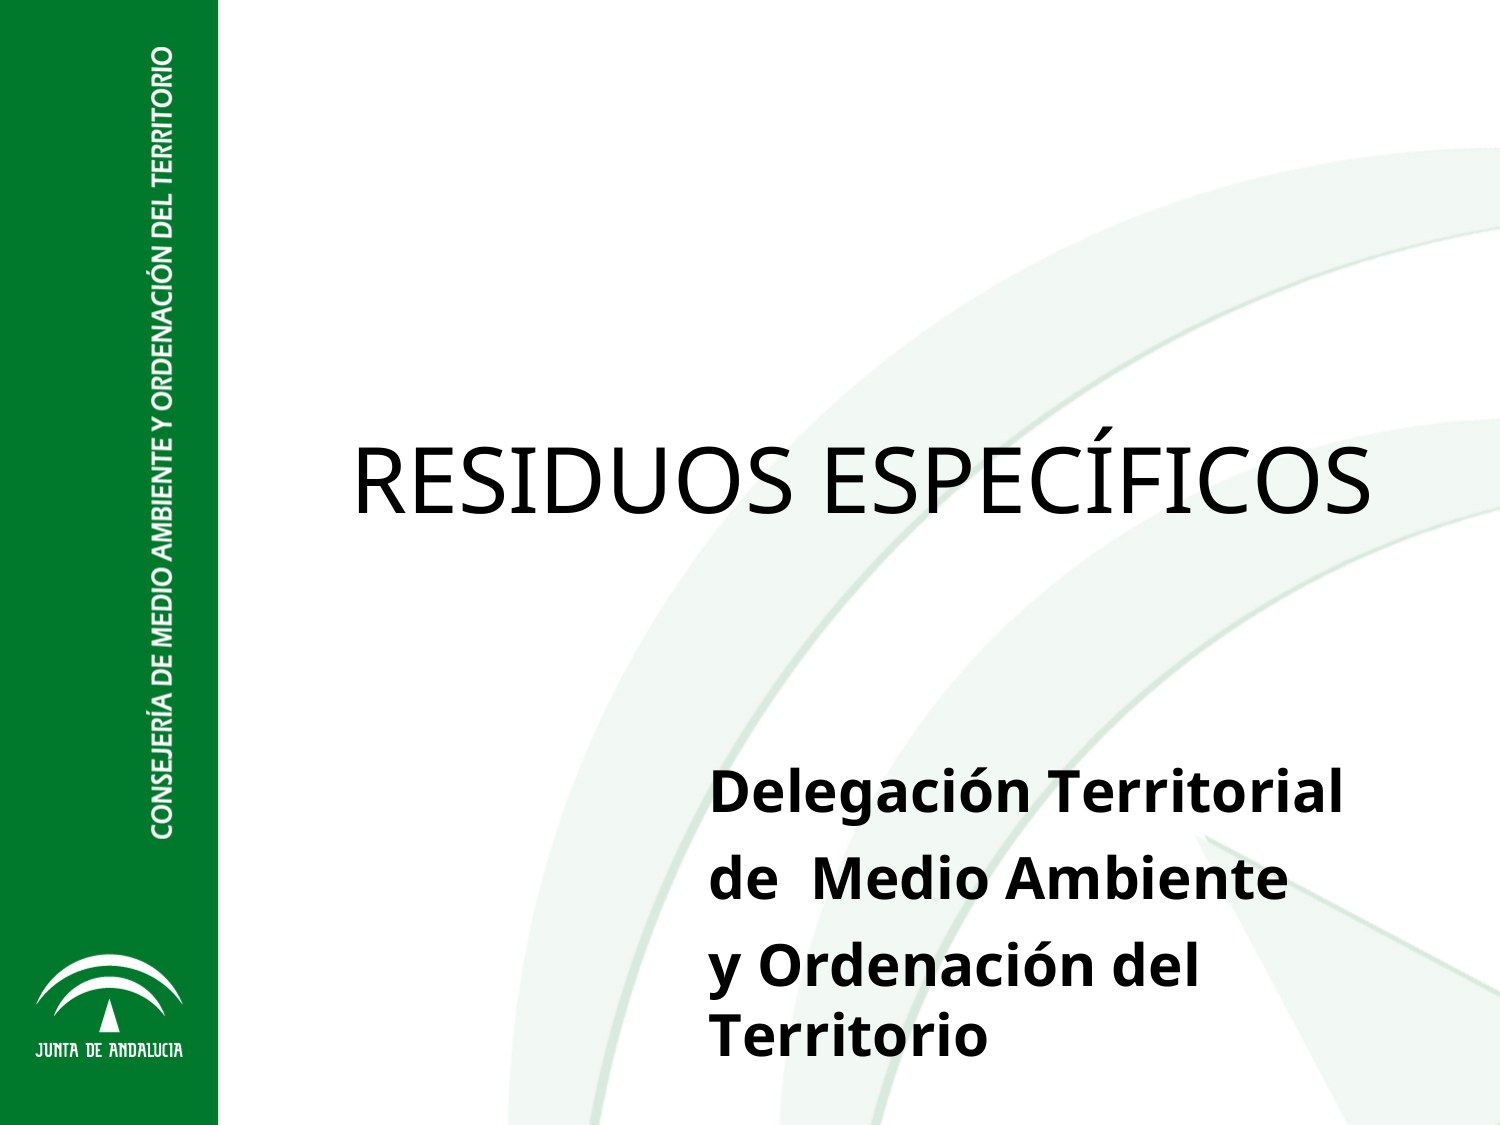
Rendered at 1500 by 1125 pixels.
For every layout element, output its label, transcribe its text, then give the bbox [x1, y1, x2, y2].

title RESIDUOS ESPECÍFICOS [225, 318, 1500, 745]
text_box Delegación Territorial de Medio Ambiente y Ordenación del Territorio [673, 828, 1488, 994]
picture [0, 0, 1500, 1125]
